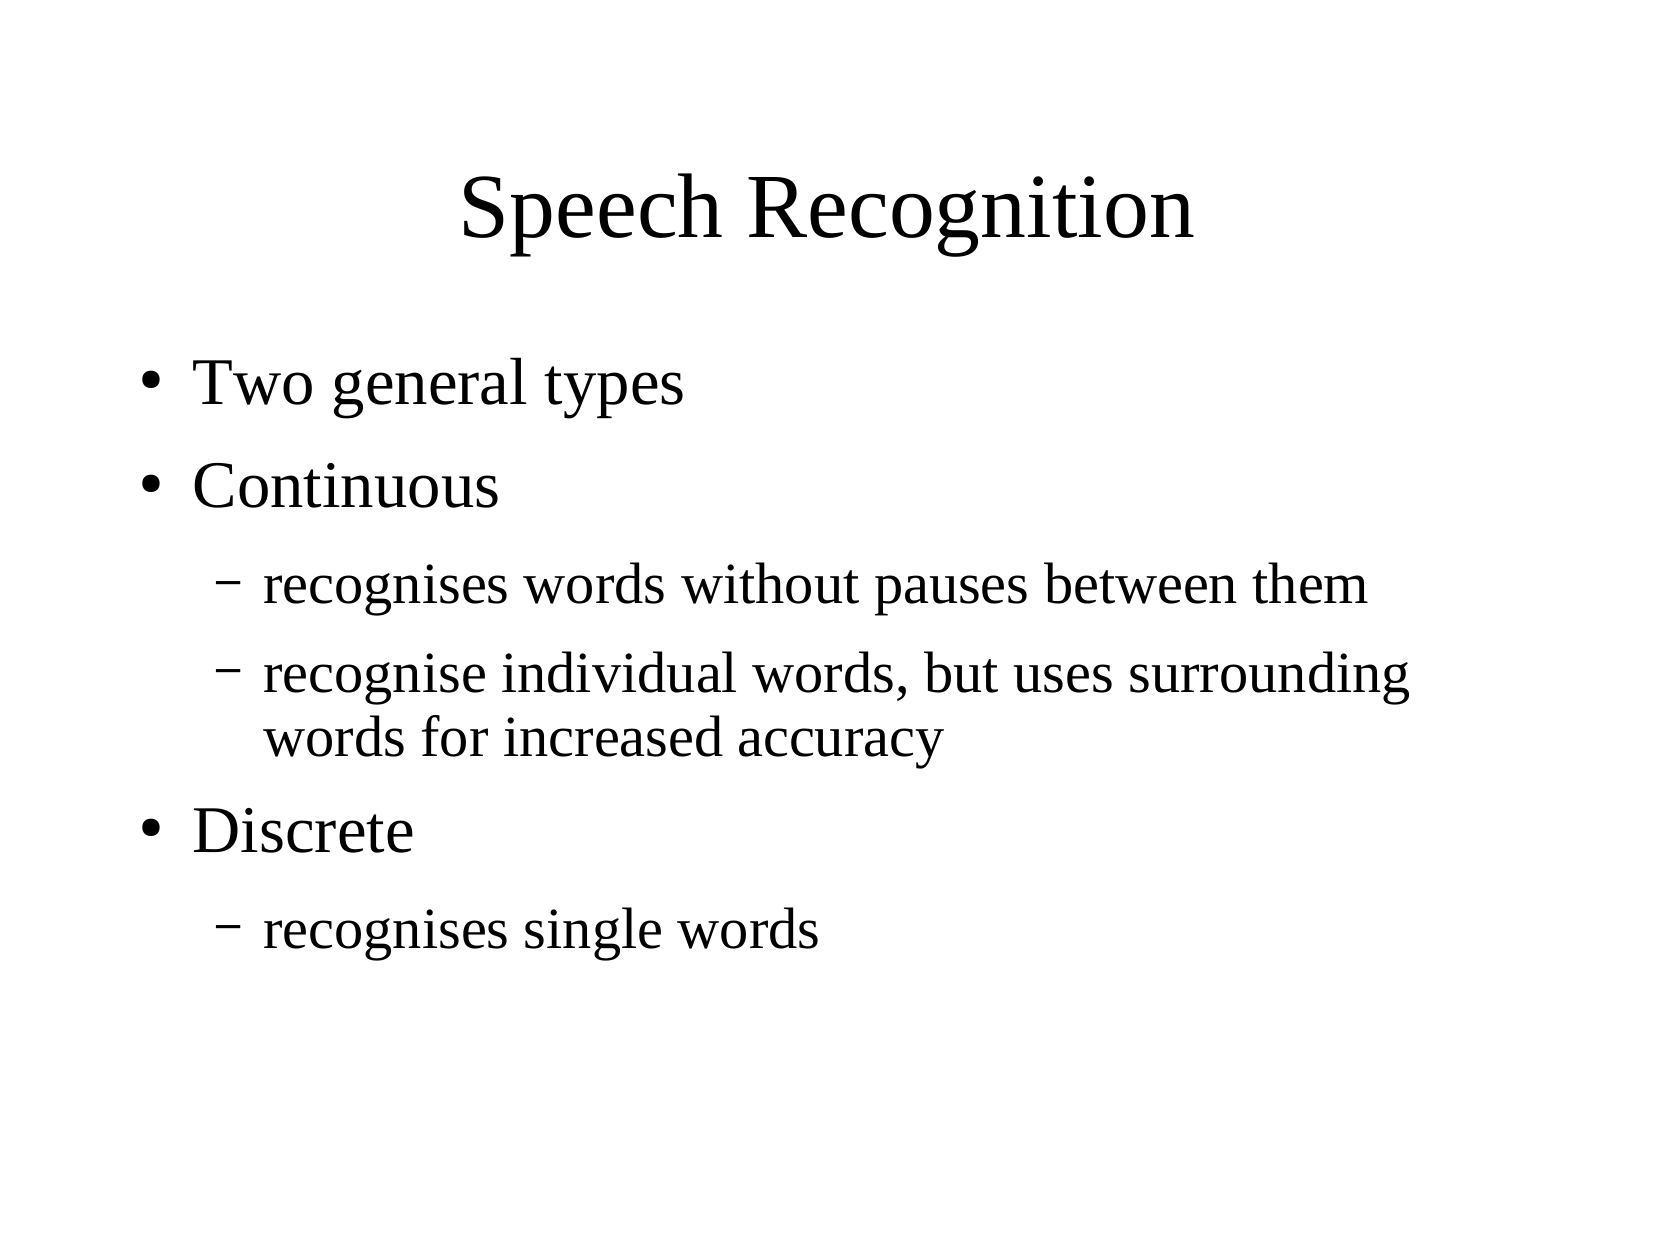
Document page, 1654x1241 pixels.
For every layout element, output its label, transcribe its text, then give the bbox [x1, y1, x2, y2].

list Two general types Continuous recognises words without pauses between them recognise individual words, but uses surrounding words for increased accuracy Discrete recognises single words [121, 344, 1534, 1127]
title Speech Recognition [121, 102, 1534, 311]
